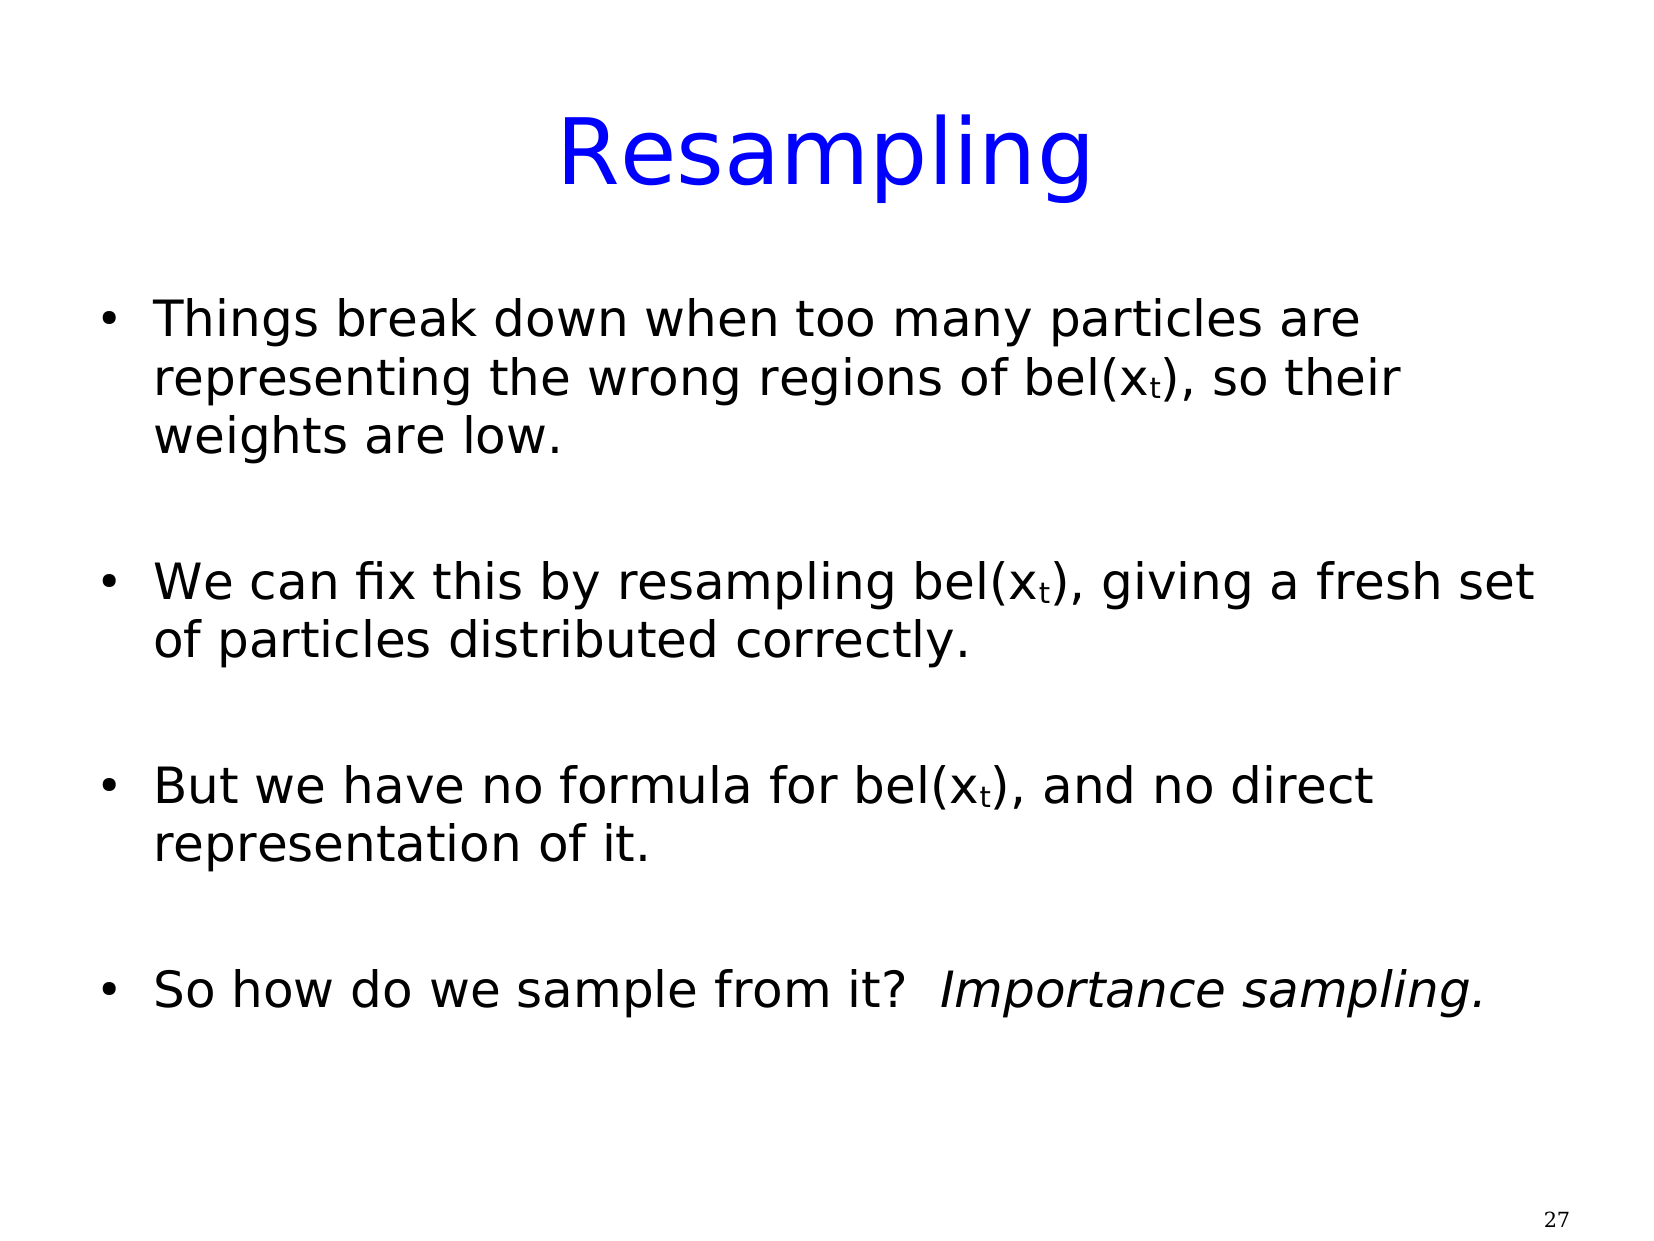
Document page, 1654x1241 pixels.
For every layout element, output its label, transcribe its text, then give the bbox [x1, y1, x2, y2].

list Things break down when too many particles are representing the wrong regions of bel(xt), so their weights are low. We can fix this by resampling bel(xt), giving a fresh set of particles distributed correctly. But we have no formula for bel(xt), and no direct representation of it. So how do we sample from it? Importance sampling. [82, 290, 1571, 1109]
title Resampling [82, 49, 1571, 257]
